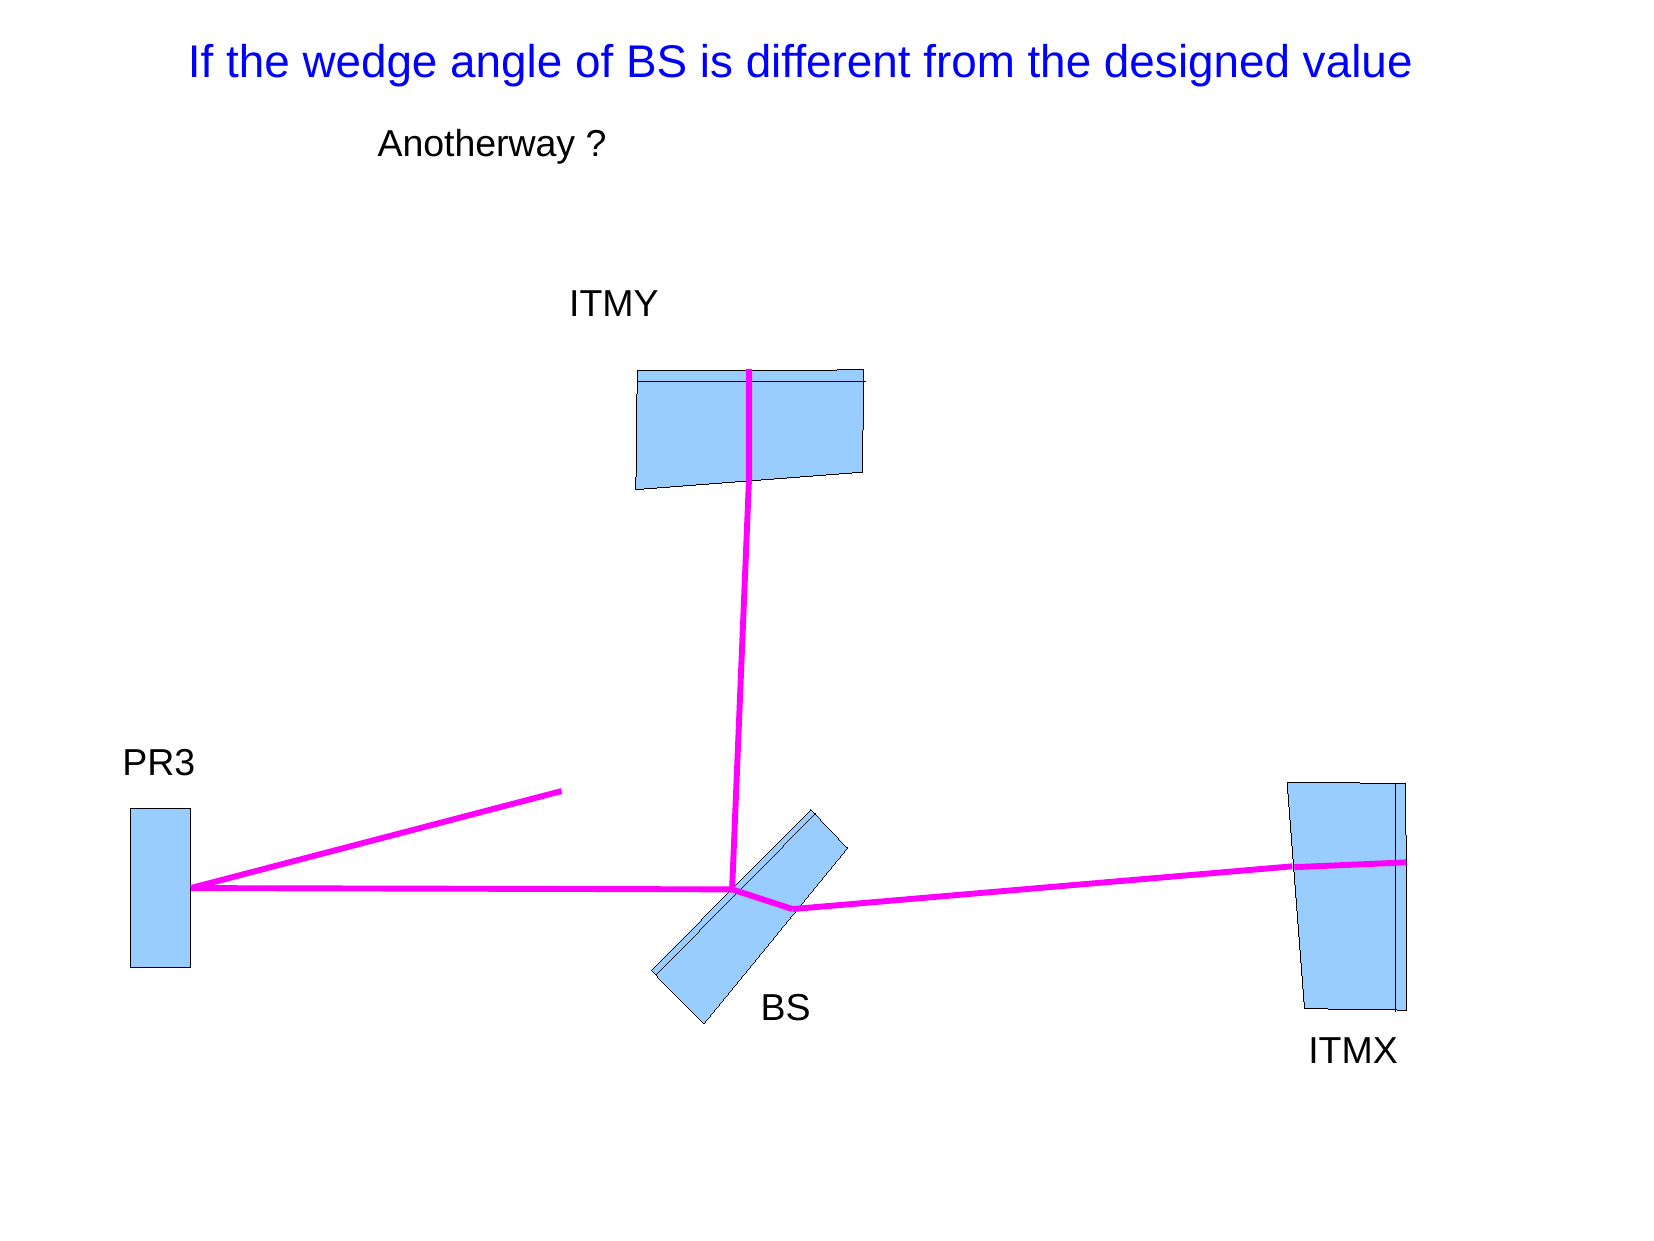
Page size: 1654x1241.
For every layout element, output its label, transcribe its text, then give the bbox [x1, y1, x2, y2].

text_box [635, 382, 746, 490]
text_box [753, 382, 864, 481]
text_box If the wedge angle of BS is different from the designed value [173, 28, 1429, 95]
text_box ITMY [554, 275, 674, 333]
text_box PR3 [107, 733, 210, 791]
text_box [1396, 783, 1407, 859]
text_box [753, 369, 864, 381]
text_box [1396, 866, 1407, 1011]
text_box [736, 809, 848, 905]
text_box [637, 370, 746, 381]
text_box [1287, 782, 1395, 1010]
text_box [651, 893, 796, 1024]
text_box [130, 808, 191, 968]
text_box ITMX [1293, 1022, 1414, 1080]
text_box BS [745, 979, 826, 1036]
text_box Anotherway ? [363, 115, 622, 173]
